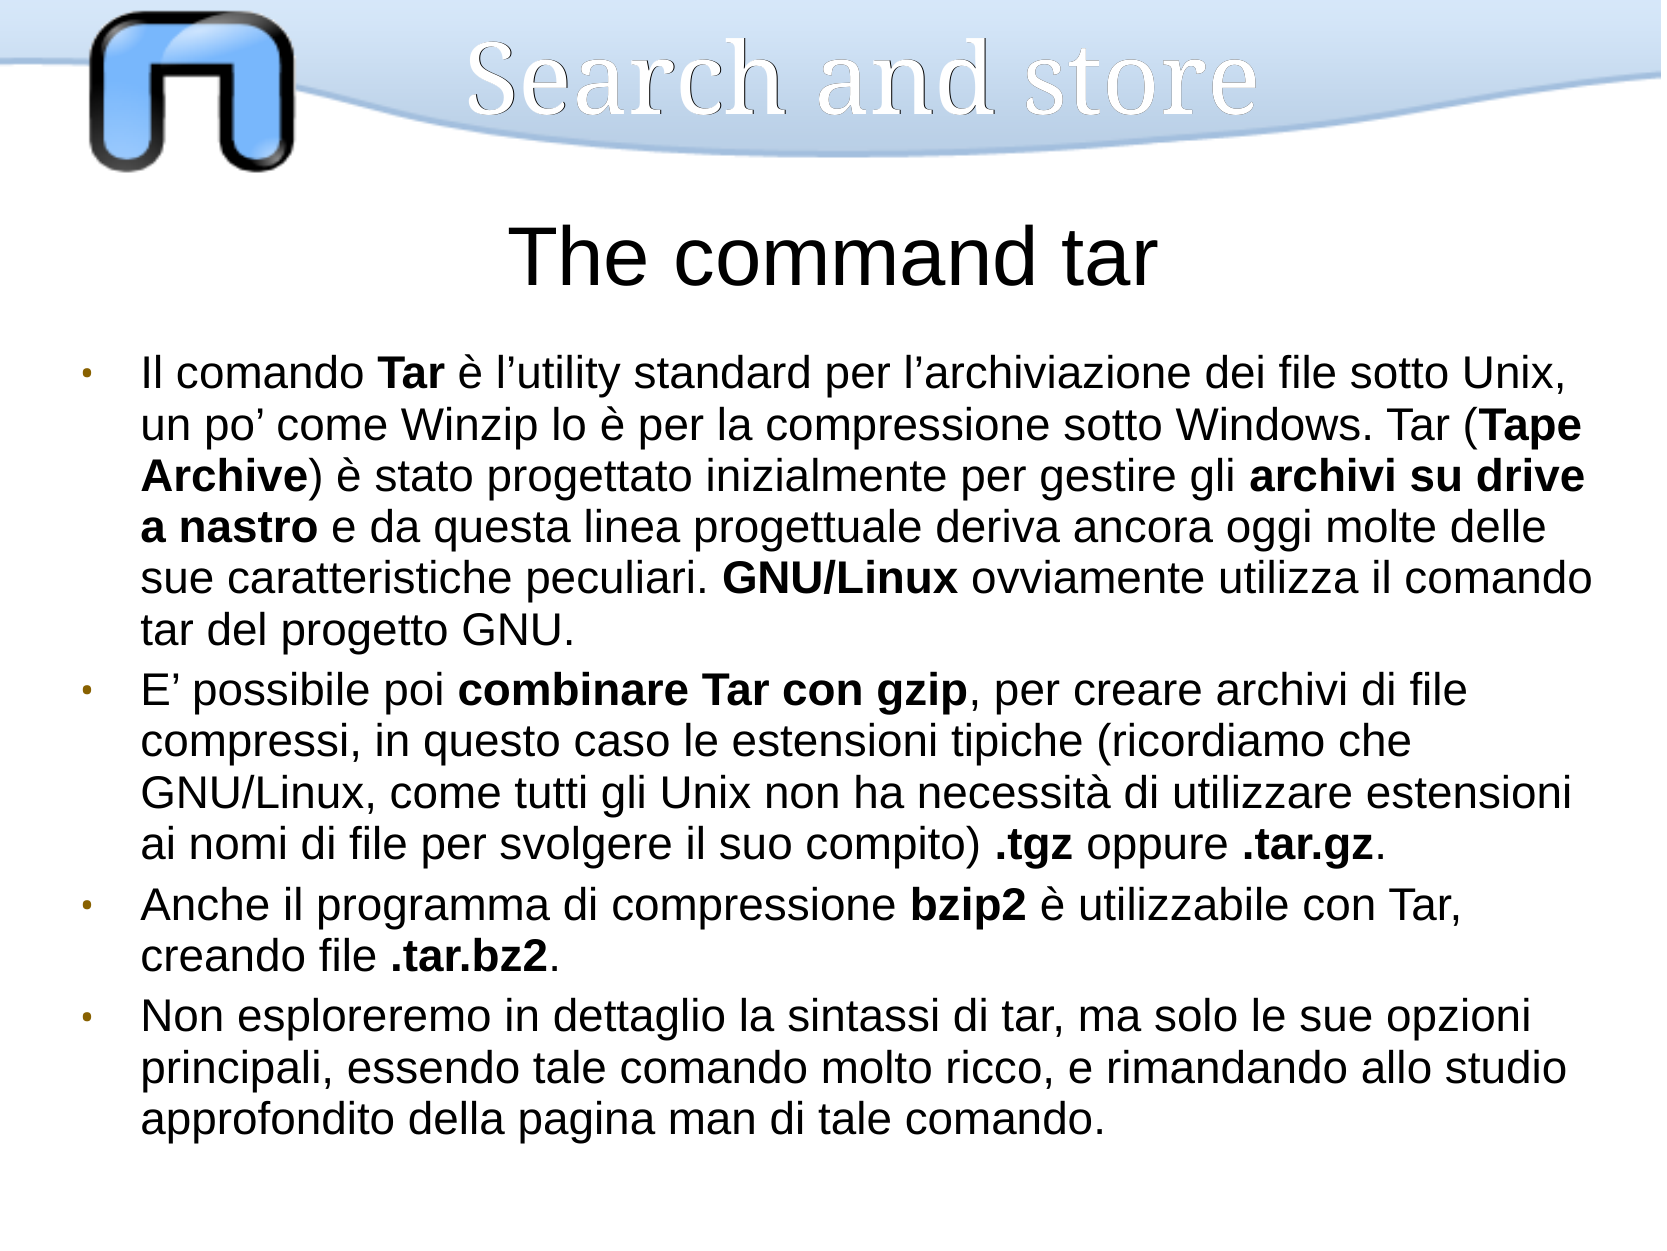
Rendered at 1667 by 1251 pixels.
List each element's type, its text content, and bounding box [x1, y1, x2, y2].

title The command tar [125, 194, 1542, 320]
list Il comando Tar è l’utility standard per l’archiviazione dei file sotto Unix, un po’ come Winzip lo è per la compressione sotto Windows. Tar (Tape Archive) è stato progettato inizialmente per gestire gli archivi su drive a nastro e da questa linea progettuale deriva ancora oggi molte delle sue caratteristiche peculiari. GNU/Linux ovviamente utilizza il comando tar del progetto GNU. E’ possibile poi combinare Tar con gzip, per creare archivi di file compressi, in questo caso le estensioni tipiche (ricordiamo che GNU/Linux, come tutti gli Unix non ha necessità di utilizzare estensioni ai nomi di file per svolgere il suo compito) .tgz oppure .tar.gz. Anche il programma di compressione bzip2 è utilizzabile con Tar, creando file .tar.bz2. Non esploreremo in dettaglio la sintassi di tar, ma solo le sue opzioni principali, essendo tale comando molto ricco, e rimandando allo studio approfondito della pagina man di tale comando. [31, 339, 1621, 1210]
picture [0, 0, 1667, 1251]
text_box Search and store [449, 0, 1553, 167]
